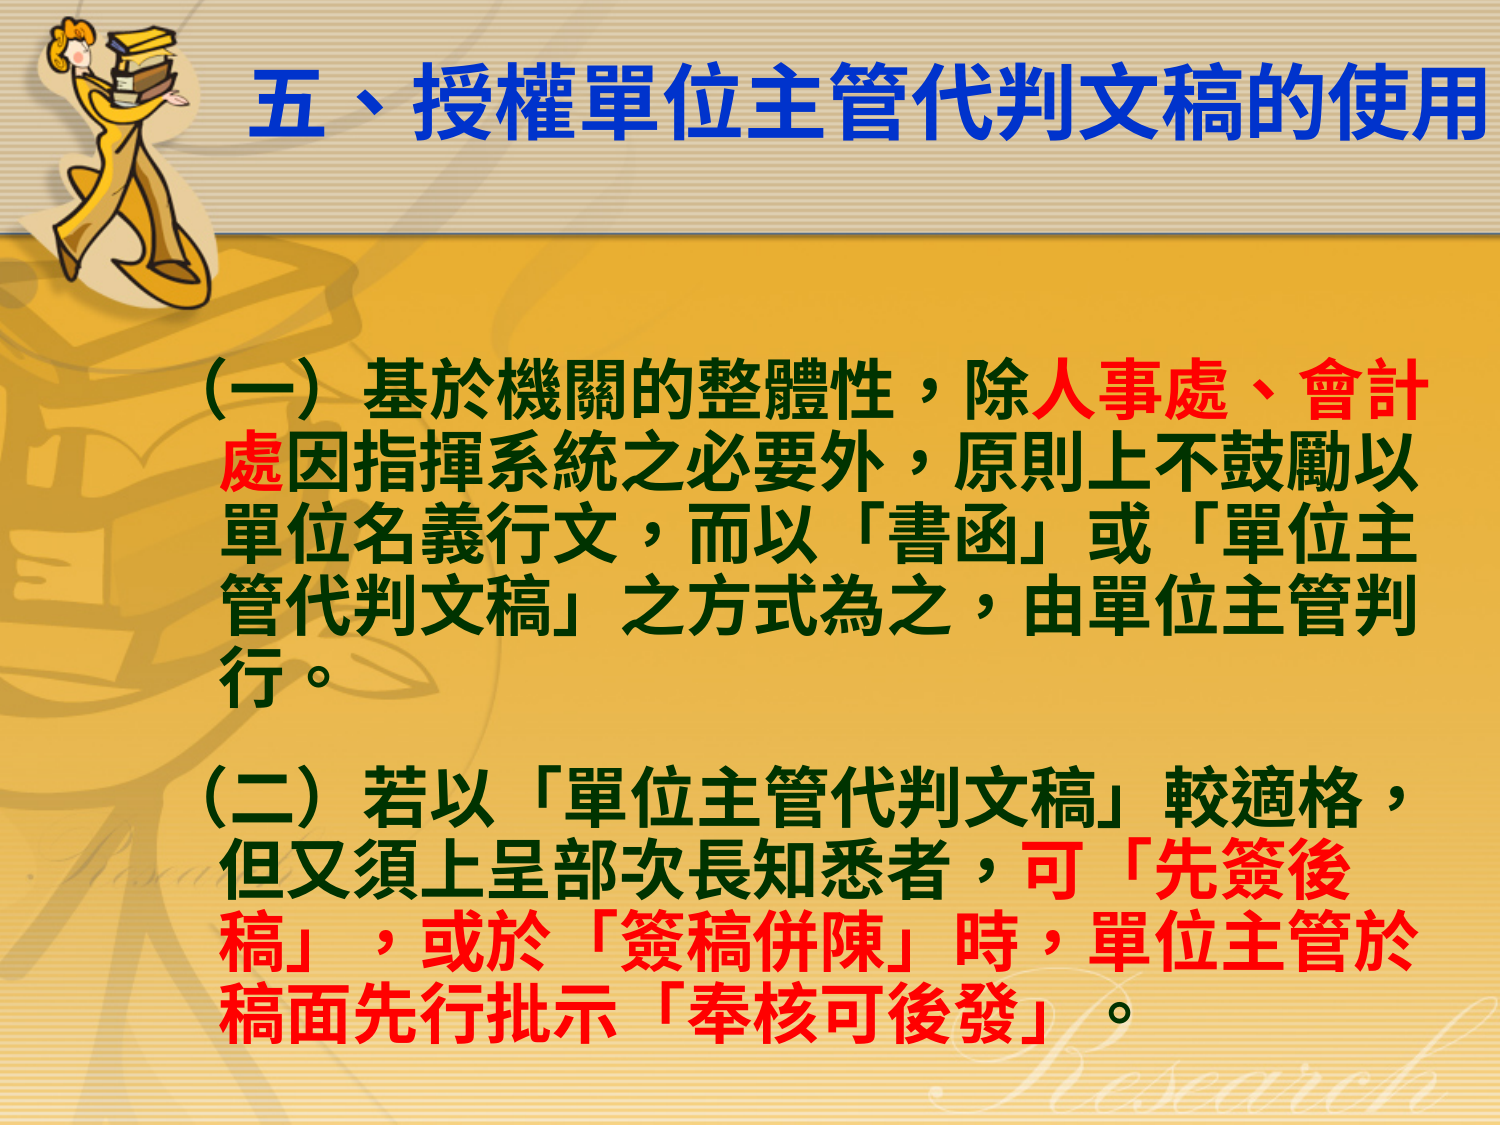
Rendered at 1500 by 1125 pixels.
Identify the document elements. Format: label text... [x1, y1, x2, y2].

text_box （一）基於機關的整體性，除人事處、會計處因指揮系統之必要外，原則上不鼓勵以單位名義行文，而以「書函」或「單位主管代判文稿」之方式為之，由單位主管判行。 （二）若以「單位主管代判文稿」較適格，但又須上呈部次長知悉者，可「先簽後稿」，或於「簽稿併陳」時，單位主管於稿面先行批示「奉核可後發」。 [148, 350, 1460, 1100]
list [50, 99, 1263, 526]
text_box [1012, 50, 1463, 55]
text_box 五、授權單位主管代判文稿的使用 [230, 55, 1500, 237]
